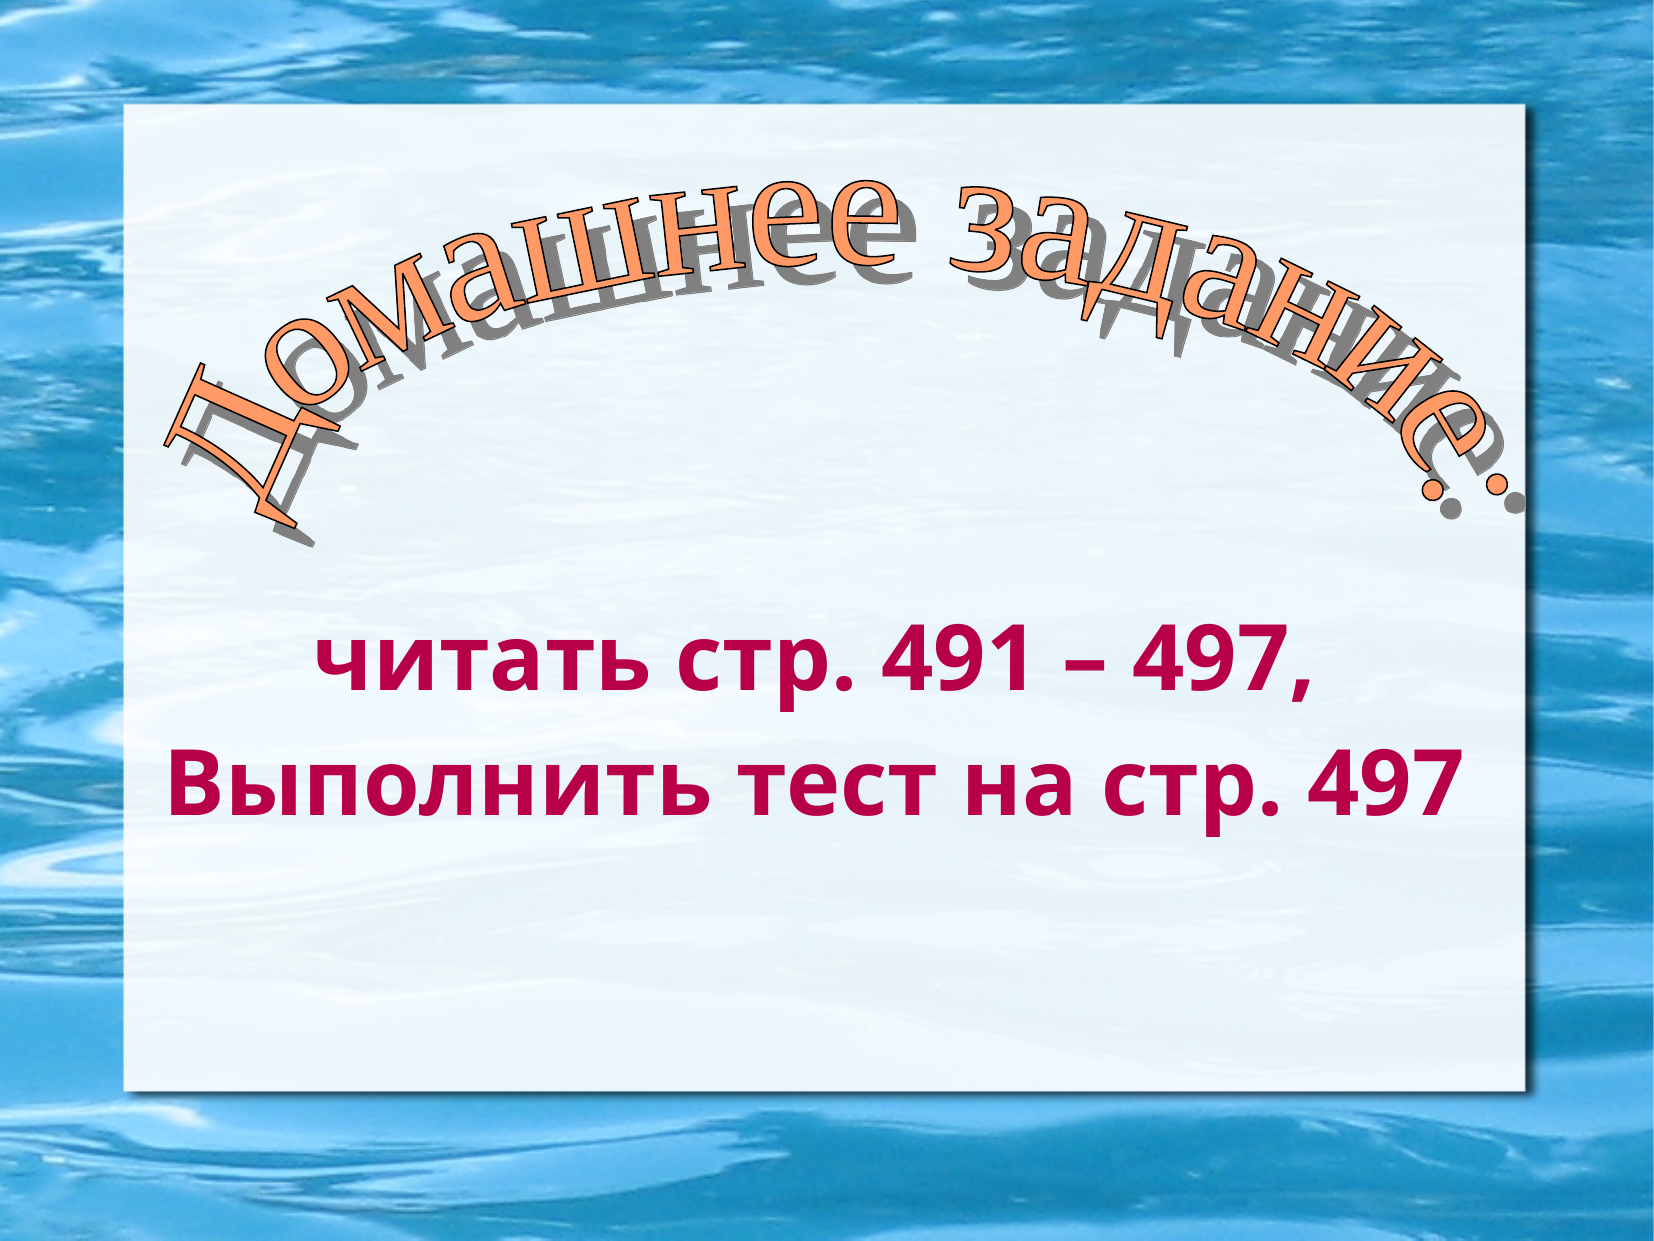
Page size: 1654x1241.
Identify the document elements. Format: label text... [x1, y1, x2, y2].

subtitle читать стр. 491 – 497, Выполнить тест на стр. 497 [147, 118, 1506, 1045]
picture [0, 0, 1654, 1241]
